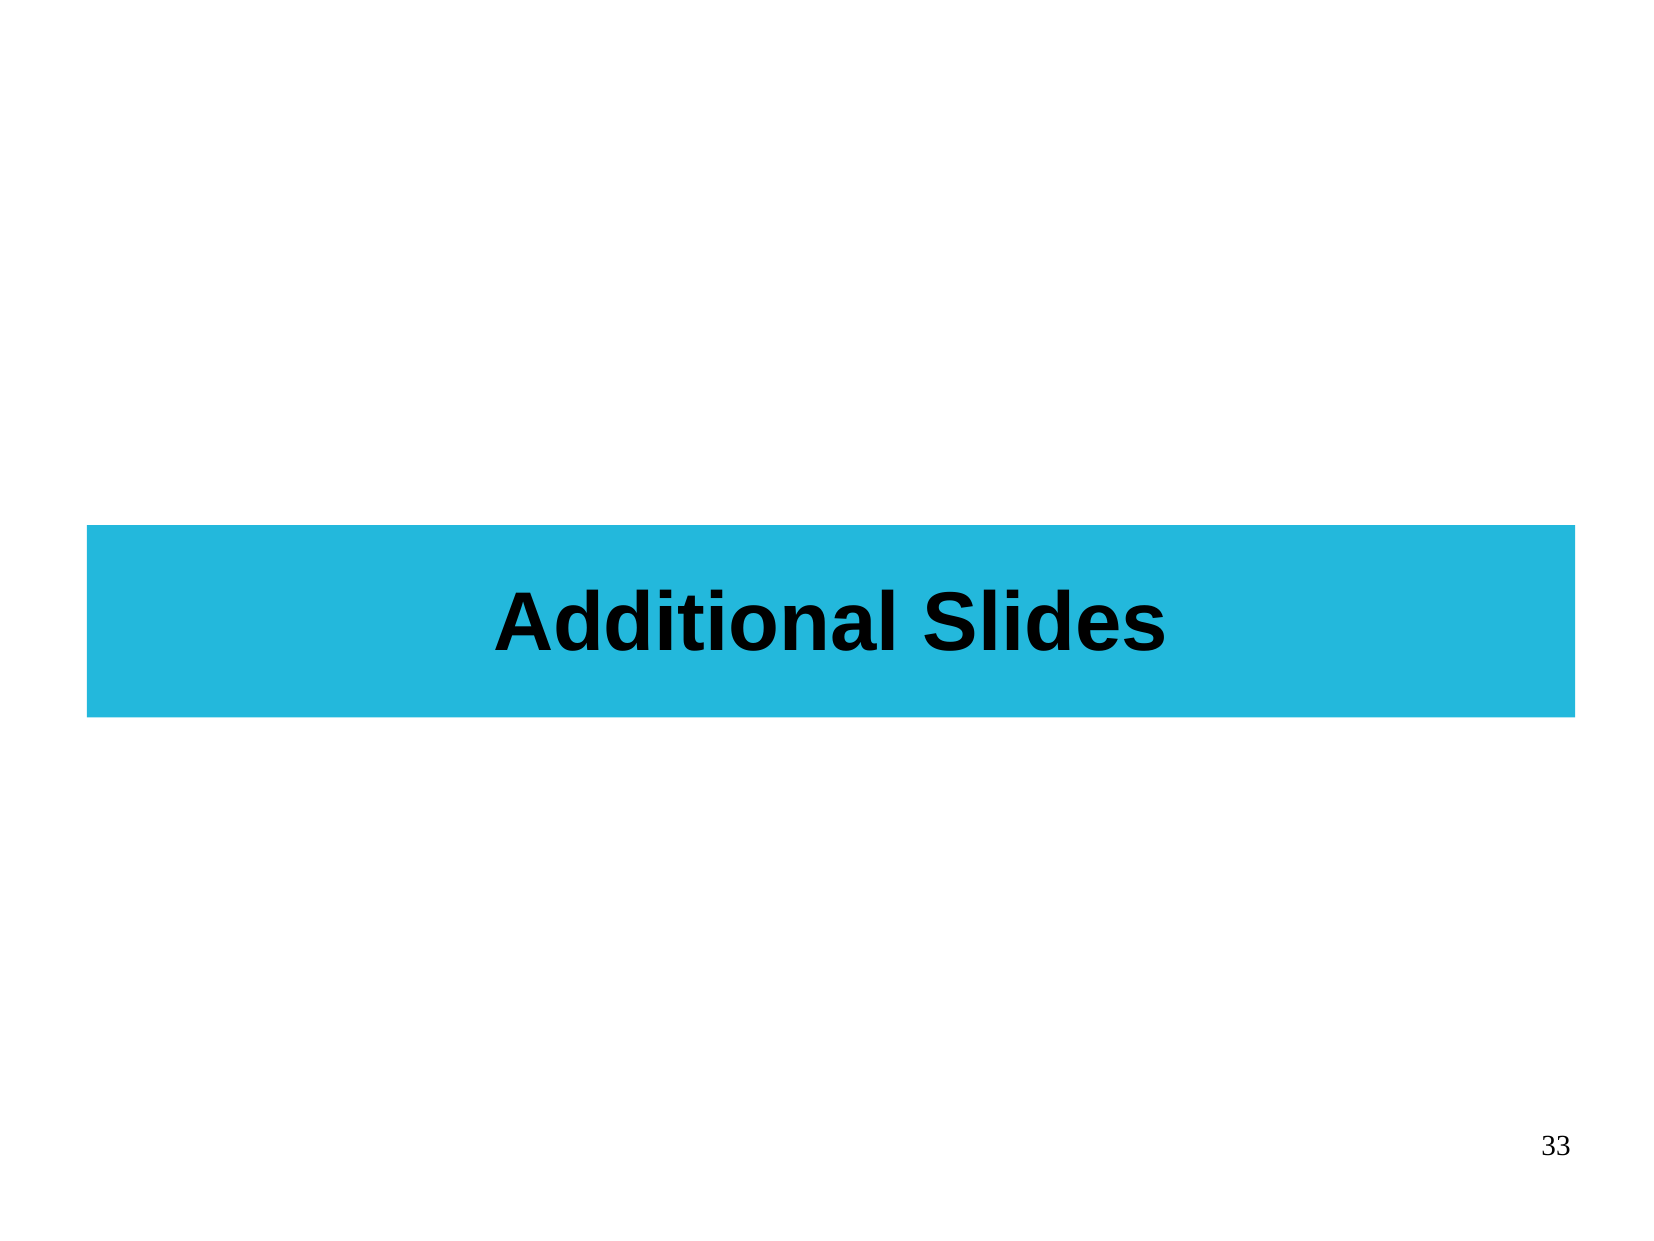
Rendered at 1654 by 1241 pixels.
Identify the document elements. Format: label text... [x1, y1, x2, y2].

title Additional Slides [86, 525, 1576, 718]
